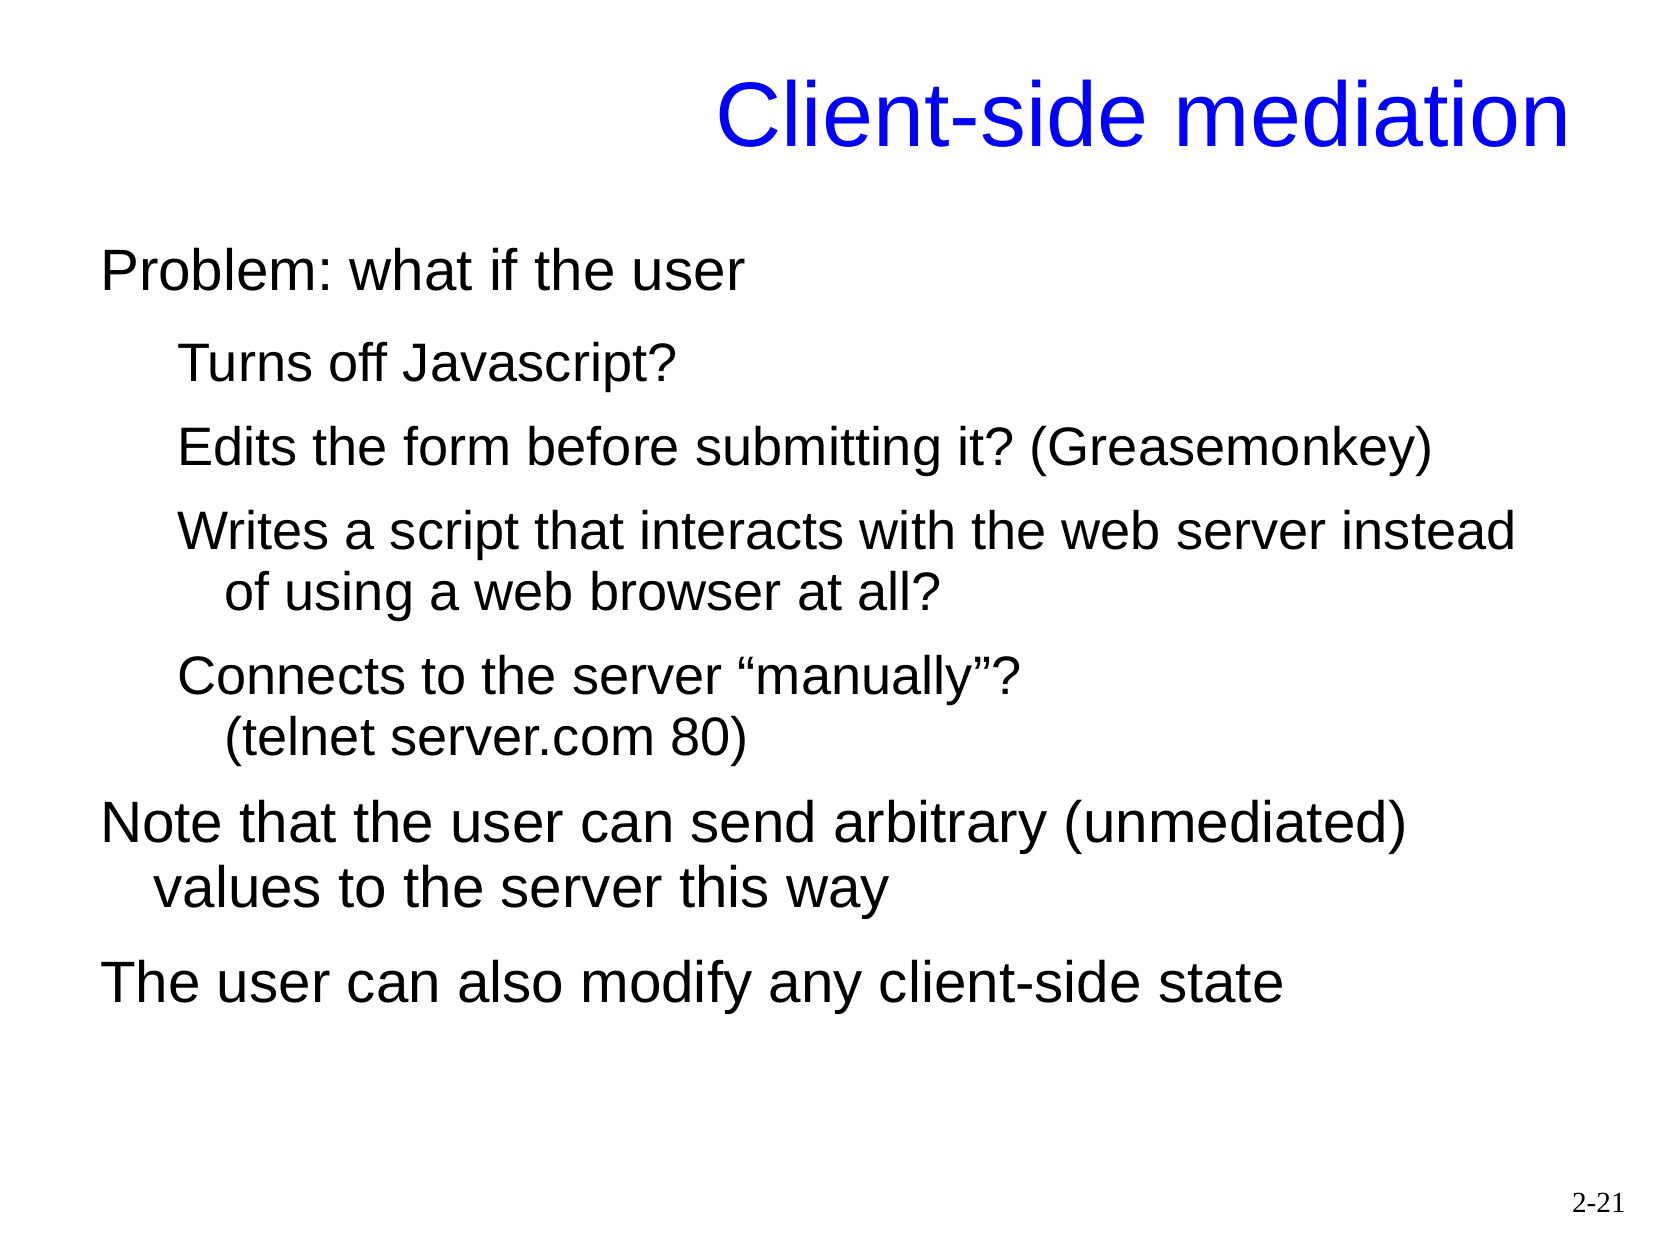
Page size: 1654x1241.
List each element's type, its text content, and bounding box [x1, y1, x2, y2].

list Problem: what if the user Turns off Javascript? Edits the form before submitting it? (Greasemonkey) Writes a script that interacts with the web server instead of using a web browser at all? Connects to the server “manually”? (telnet server.com 80) Note that the user can send arbitrary (unmediated) values to the server this way The user can also modify any client-side state [82, 237, 1571, 1156]
title Client-side mediation [84, 18, 1573, 211]
